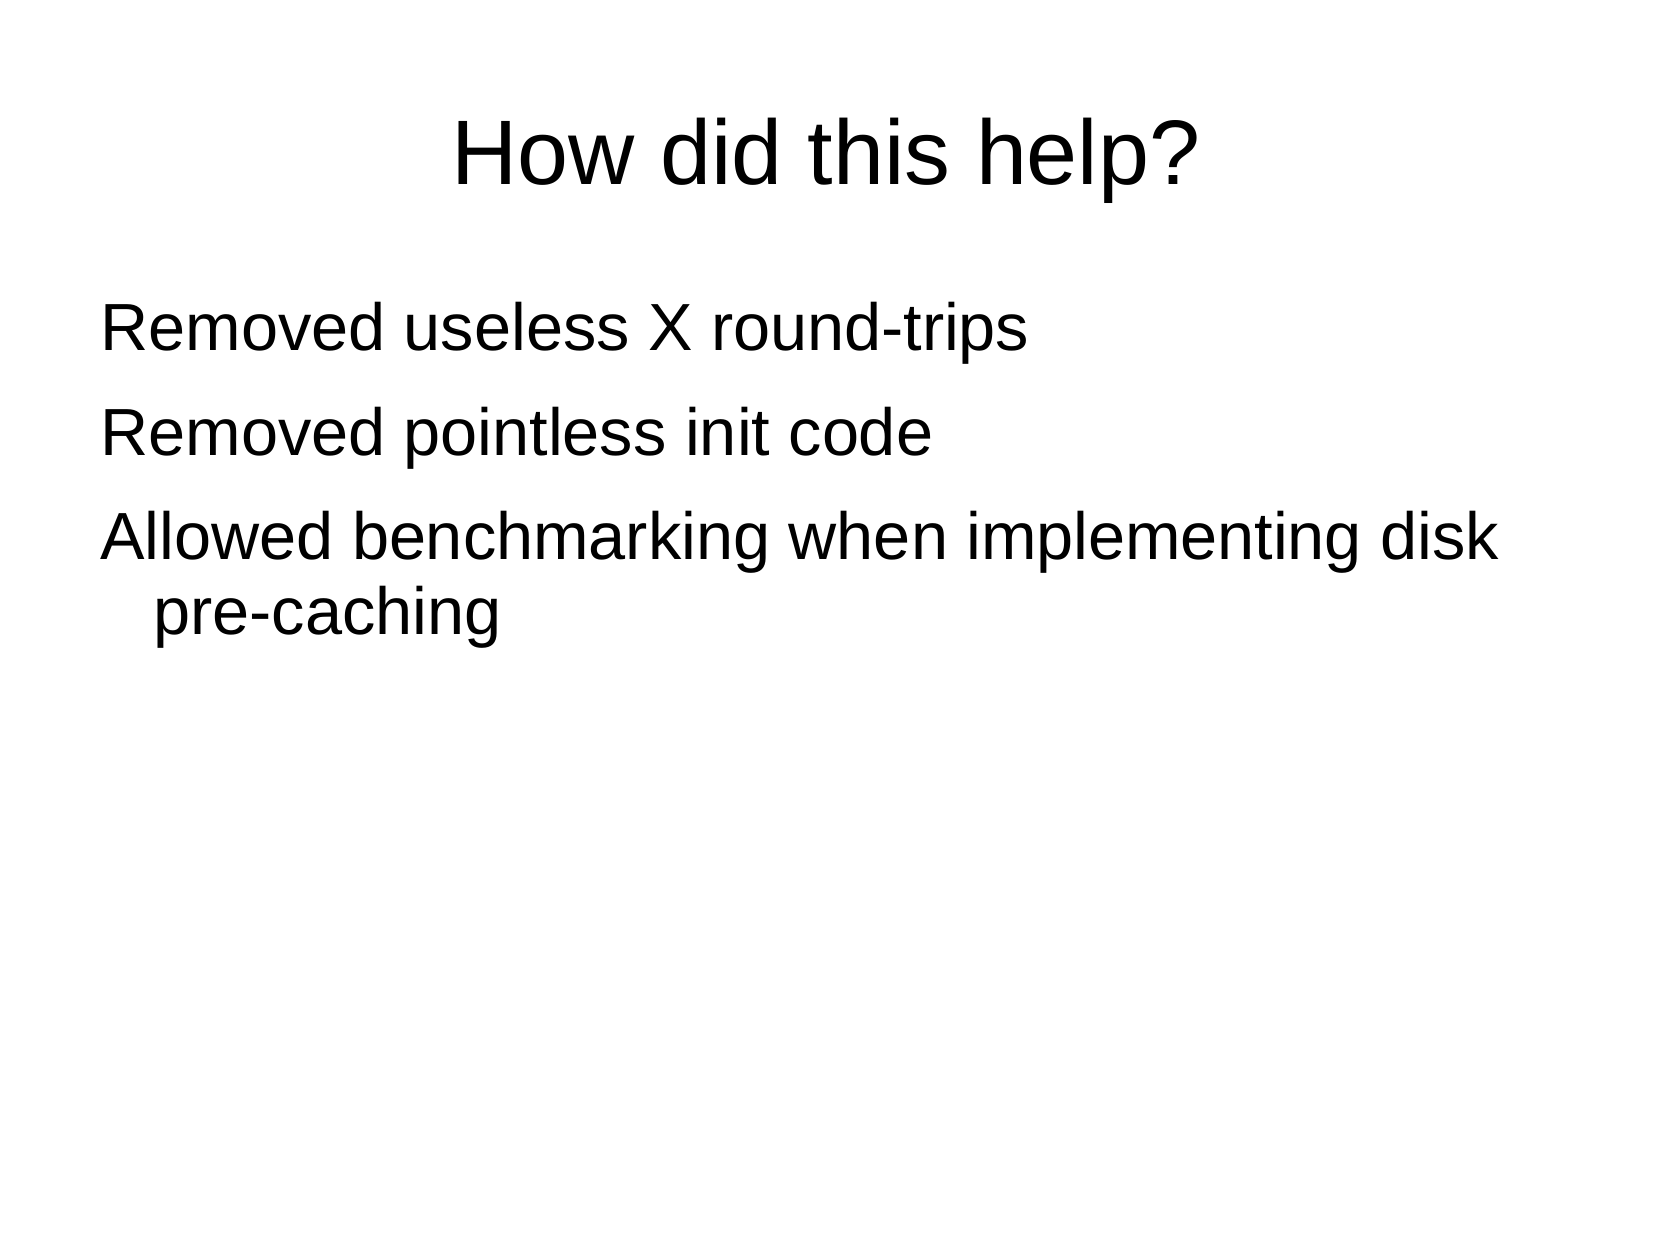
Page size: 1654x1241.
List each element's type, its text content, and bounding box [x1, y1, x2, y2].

list Removed useless X round-trips Removed pointless init code Allowed benchmarking when implementing disk pre-caching [82, 290, 1571, 1095]
title How did this help? [82, 49, 1571, 257]
